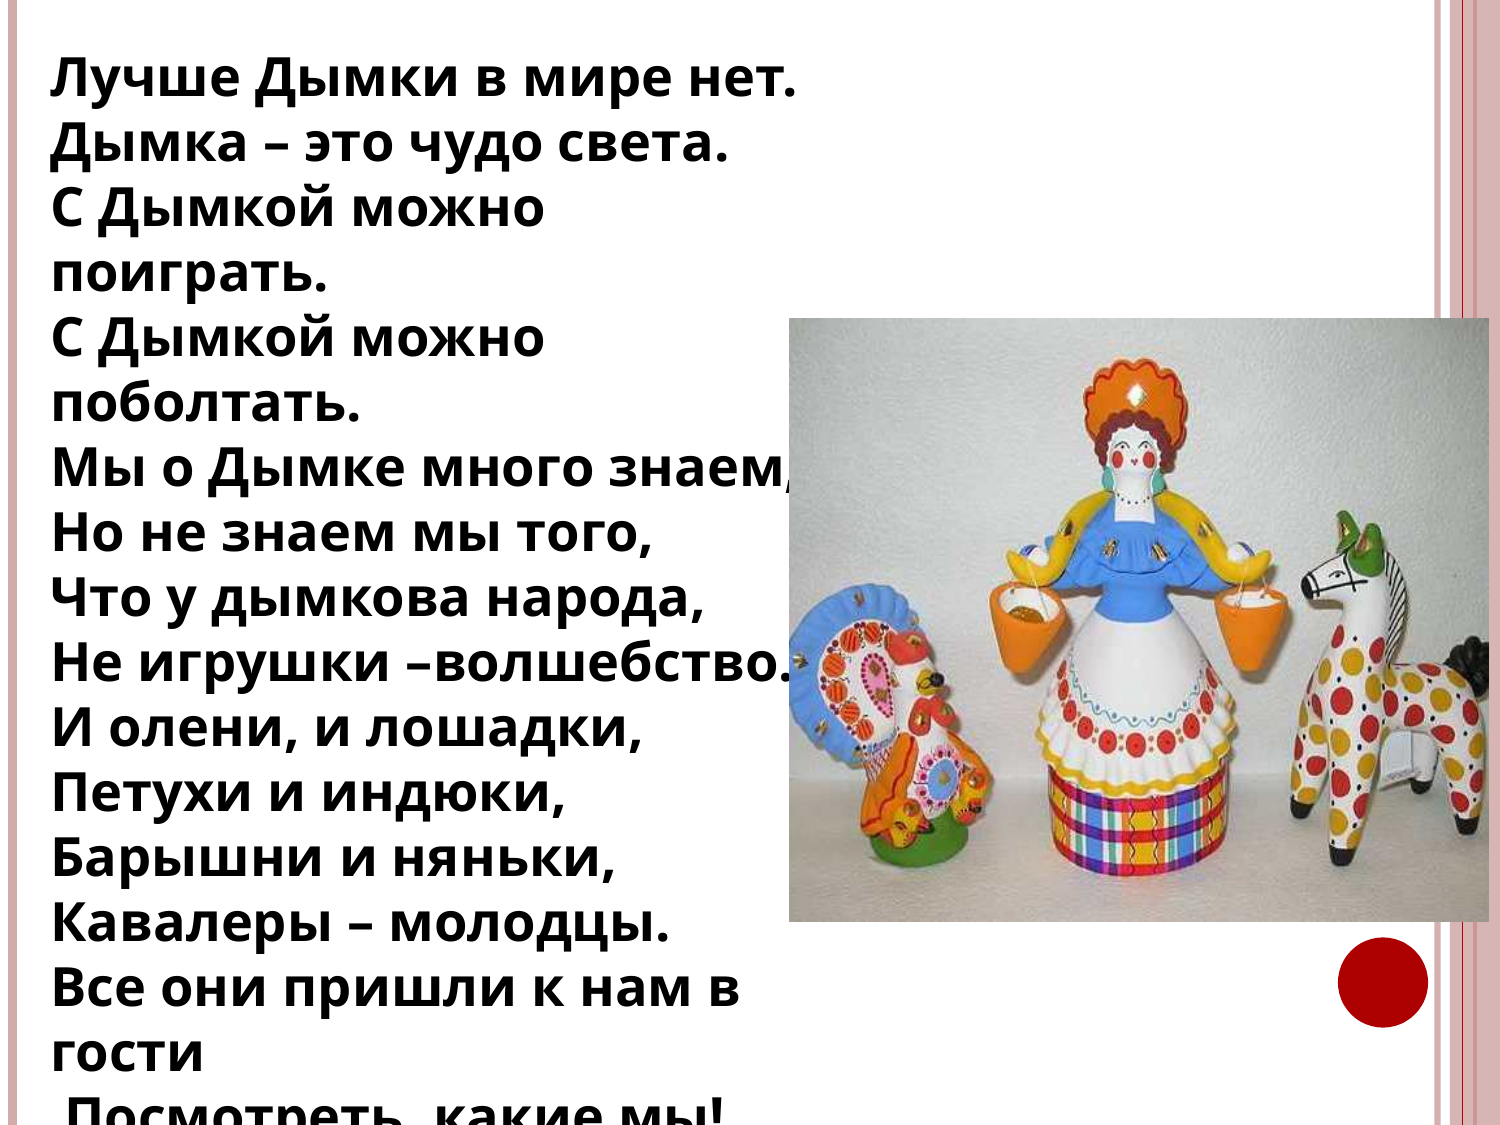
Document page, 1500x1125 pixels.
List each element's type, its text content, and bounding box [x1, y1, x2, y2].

text_box Лучше Дымки в мире нет. Дымка – это чудо света. С Дымкой можно поиграть. С Дымкой можно поболтать. Мы о Дымке много знаем, Но не знаем мы того, Что у дымкова народа, Не игрушки –волшебство. И олени, и лошадки, Петухи и индюки, Барышни и няньки, Кавалеры – молодцы. Все они пришли к нам в гости Посмотреть, какие мы! [35, 35, 851, 1125]
picture [789, 318, 1489, 922]
